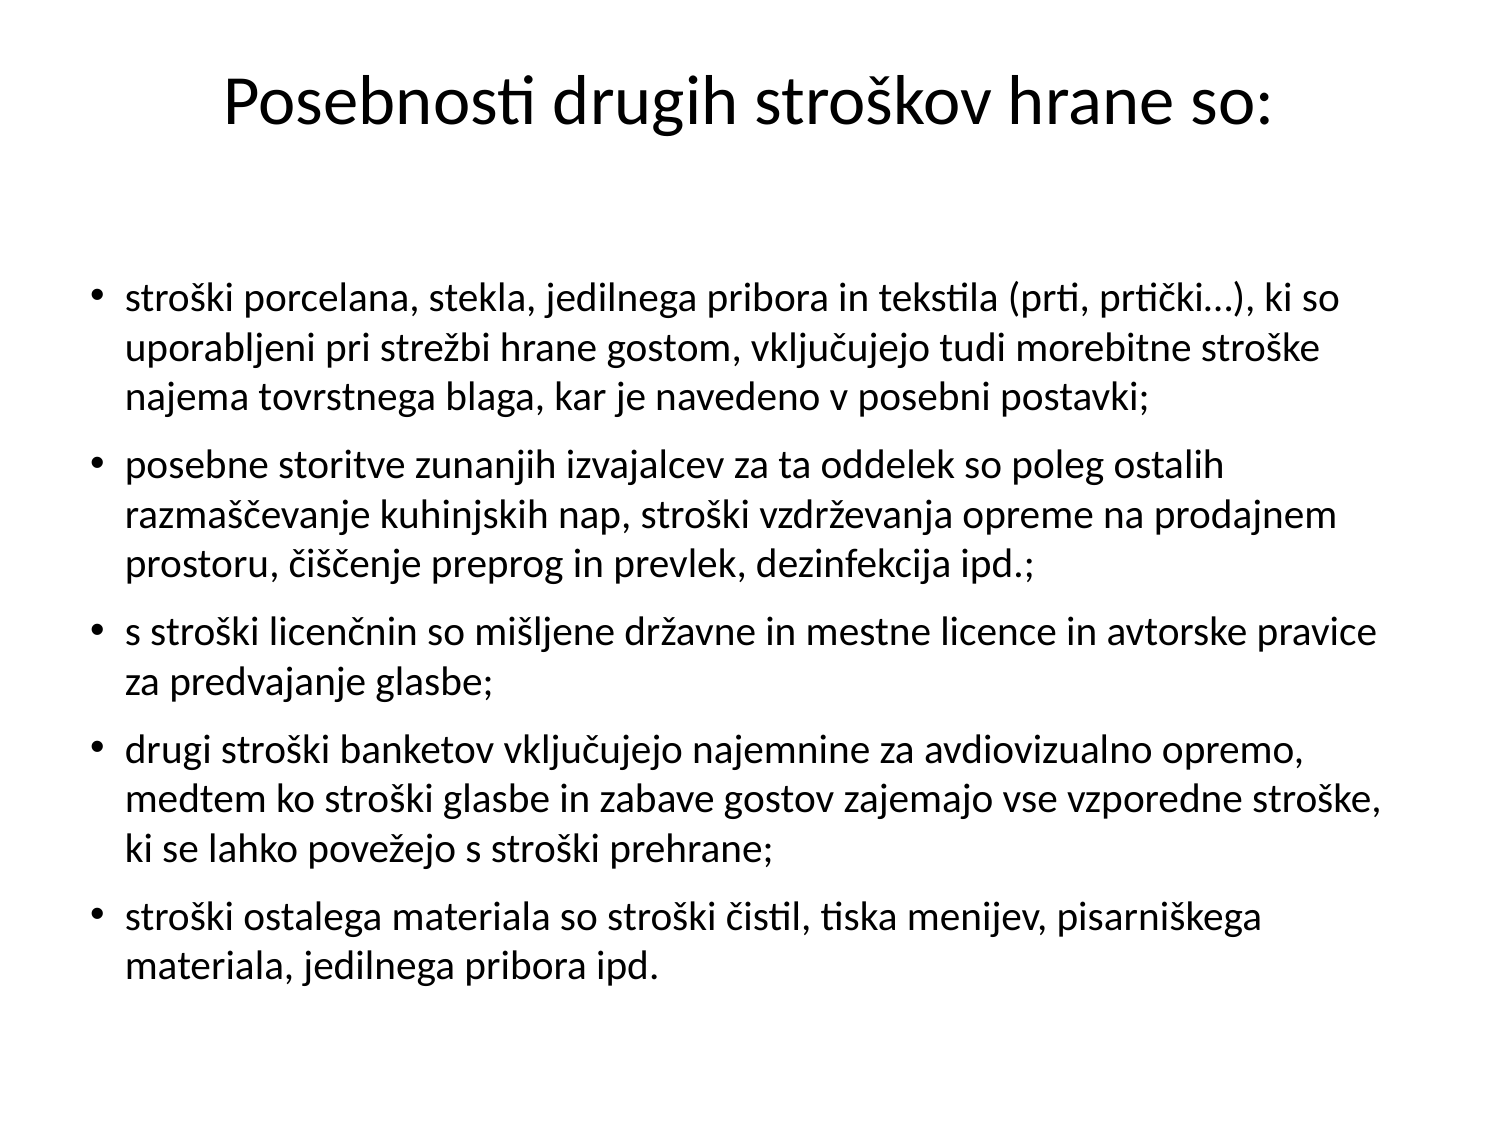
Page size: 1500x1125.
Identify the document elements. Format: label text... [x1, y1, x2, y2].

list stroški porcelana, stekla, jedilnega pribora in tekstila (prti, prtički…), ki so uporabljeni pri strežbi hrane gostom, vključujejo tudi morebitne stroške najema tovrstnega blaga, kar je navedeno v posebni postavki; posebne storitve zunanjih izvajalcev za ta oddelek so poleg ostalih razmaščevanje kuhinjskih nap, stroški vzdrževanja opreme na prodajnem prostoru, čiščenje preprog in prevlek, dezinfekcija ipd.; s stroški licenčnin so mišljene državne in mestne licence in avtorske pravice za predvajanje glasbe; drugi stroški banketov vključujejo najemnine za avdiovizualno opremo, medtem ko stroški glasbe in zabave gostov zajemajo vse vzporedne stroške, ki se lahko povežejo s stroški prehrane; stroški ostalega materiala so stroški čistil, tiska menijev, pisarniškega materiala, jedilnega pribora ipd. [75, 262, 1425, 1005]
title Posebnosti drugih stroškov hrane so: [75, 45, 1425, 233]
